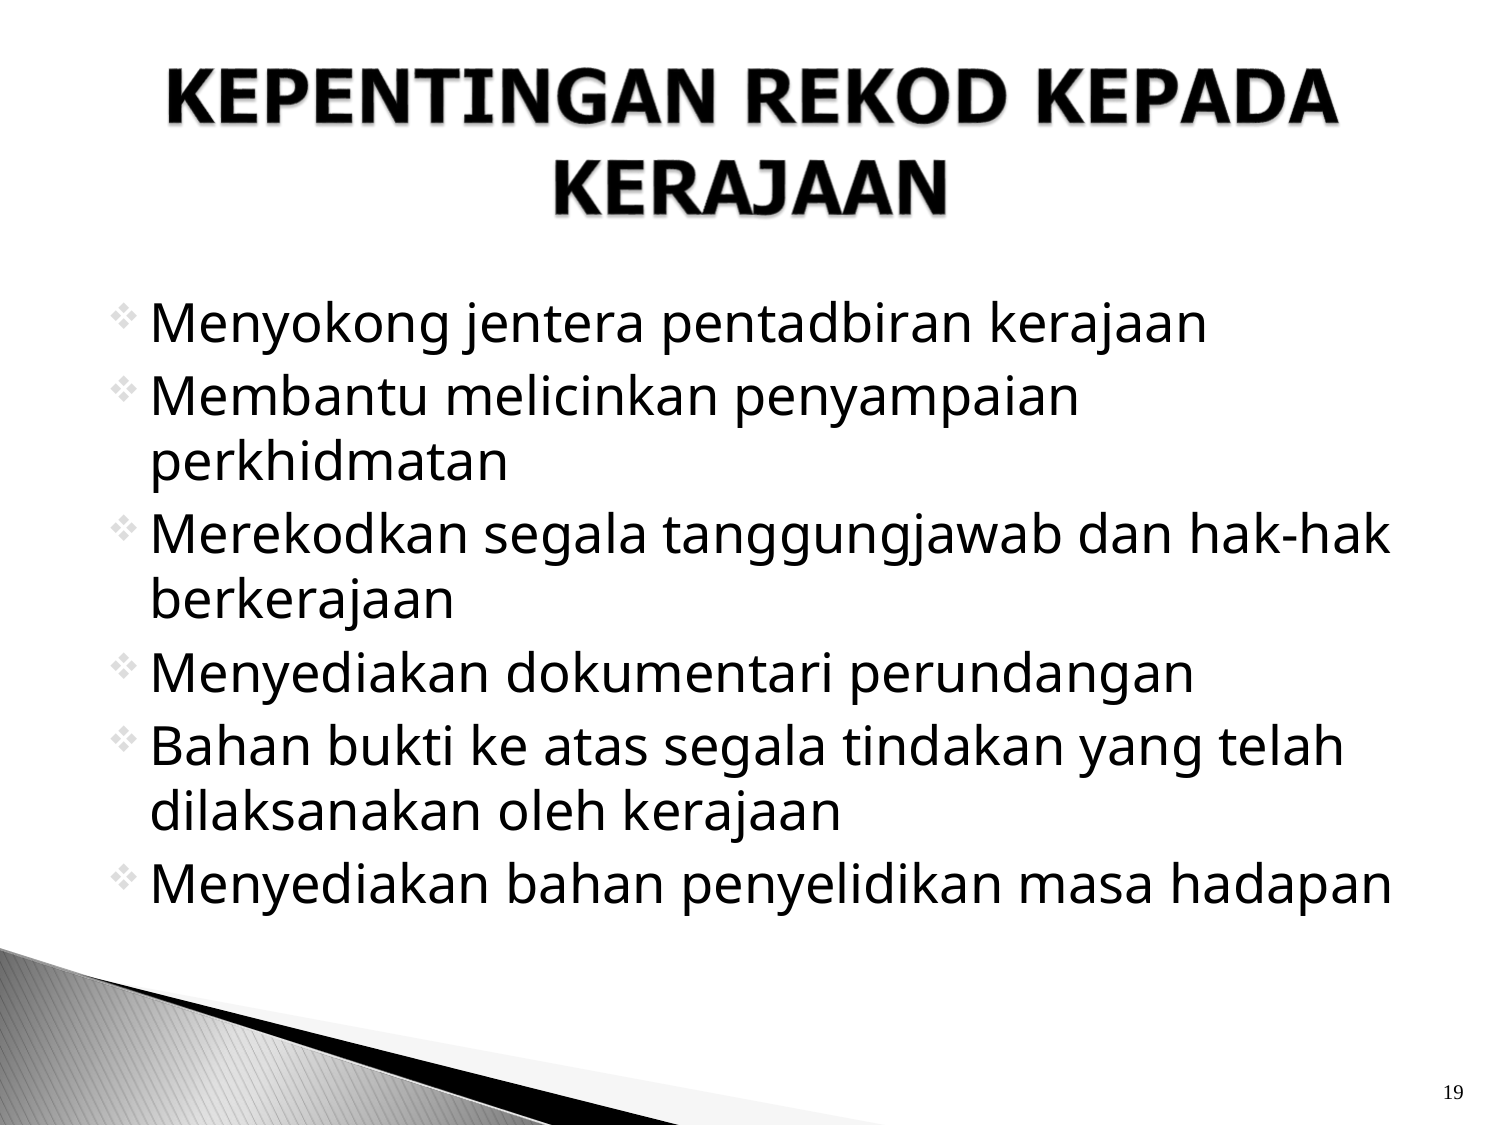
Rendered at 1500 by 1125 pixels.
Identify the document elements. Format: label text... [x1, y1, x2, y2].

list Menyokong jentera pentadbiran kerajaan Membantu melicinkan penyampaian perkhidmatan Merekodkan segala tanggungjawab dan hak-hak berkerajaan Menyediakan dokumentari perundangan Bahan bukti ke atas segala tindakan yang telah dilaksanakan oleh kerajaan Menyediakan bahan penyelidikan masa hadapan [74, 212, 1450, 1013]
text_box <number> [1418, 1051, 1479, 1112]
picture [75, 44, 1426, 234]
picture [0, 947, 559, 1125]
